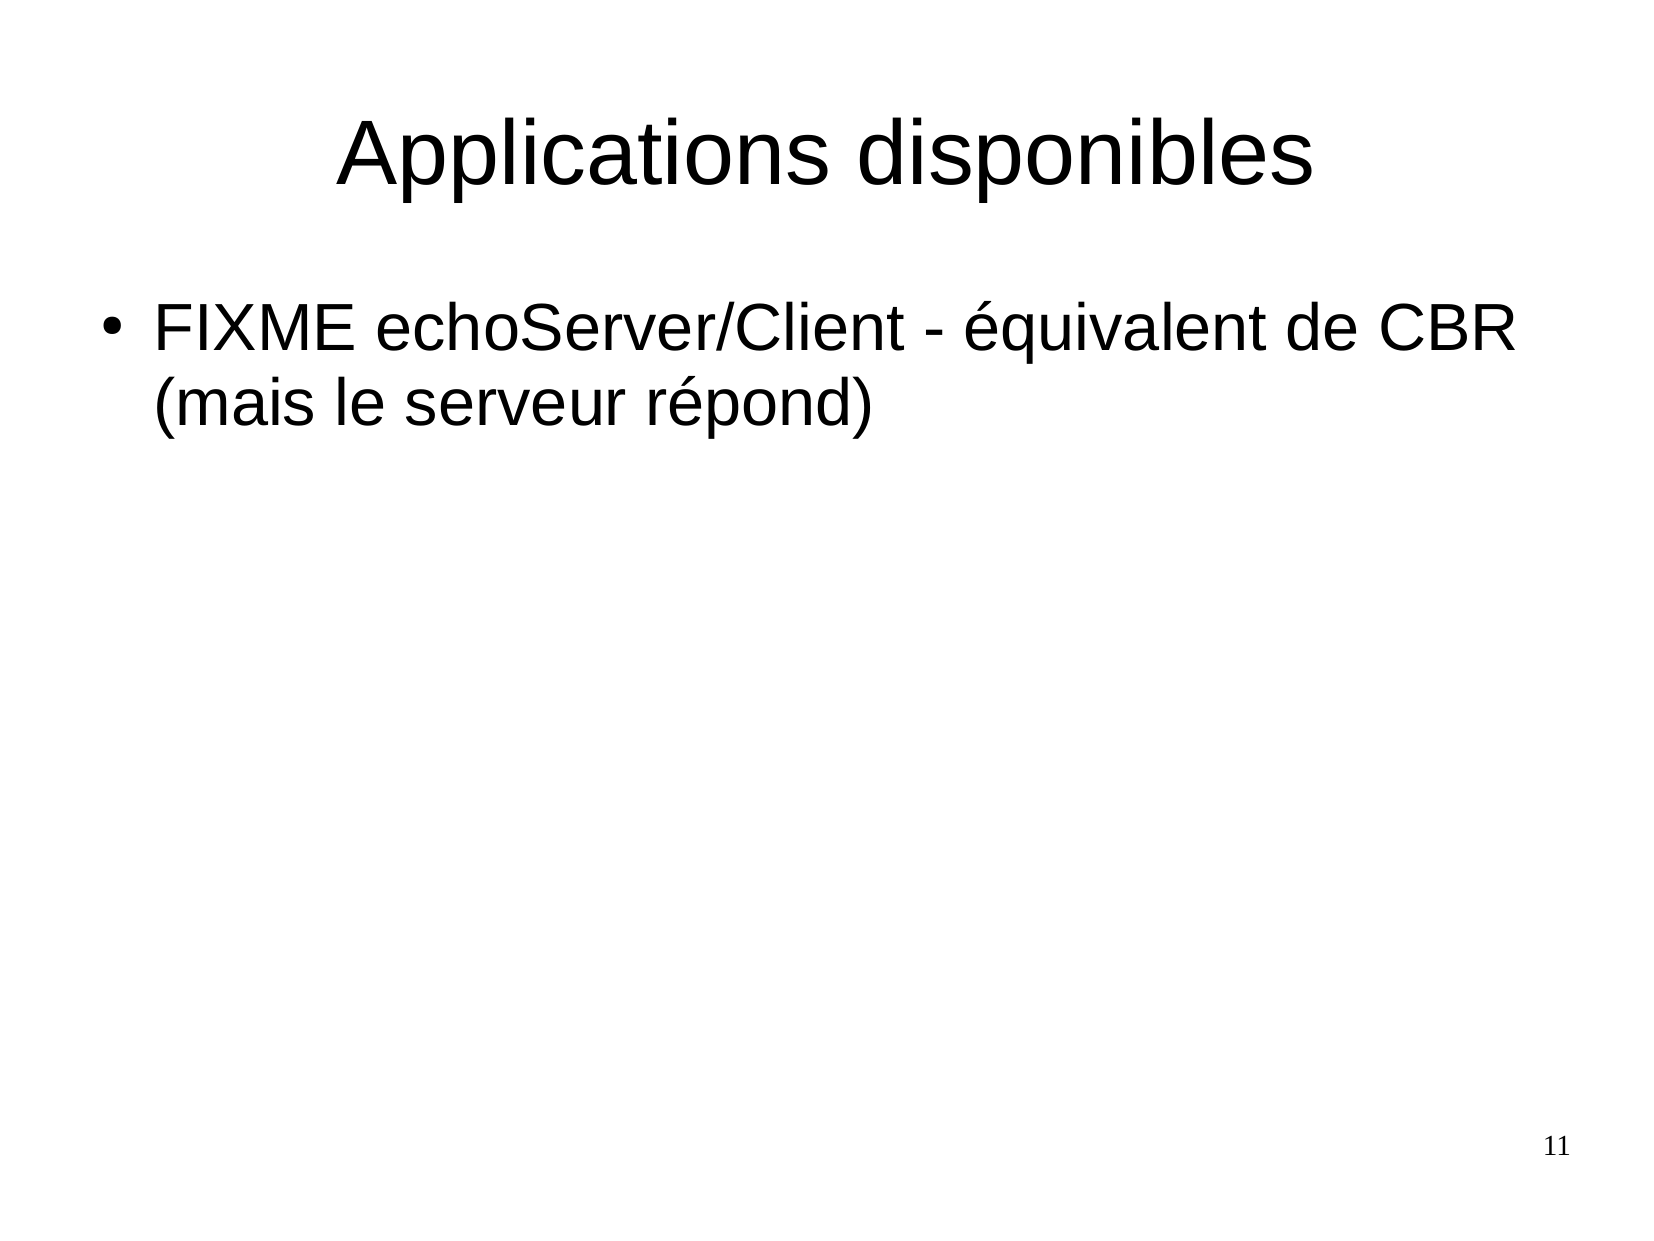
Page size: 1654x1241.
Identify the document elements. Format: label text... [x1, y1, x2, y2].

list FIXME echoServer/Client - équivalent de CBR (mais le serveur répond) [82, 290, 1571, 1094]
title Applications disponibles [82, 56, 1571, 250]
